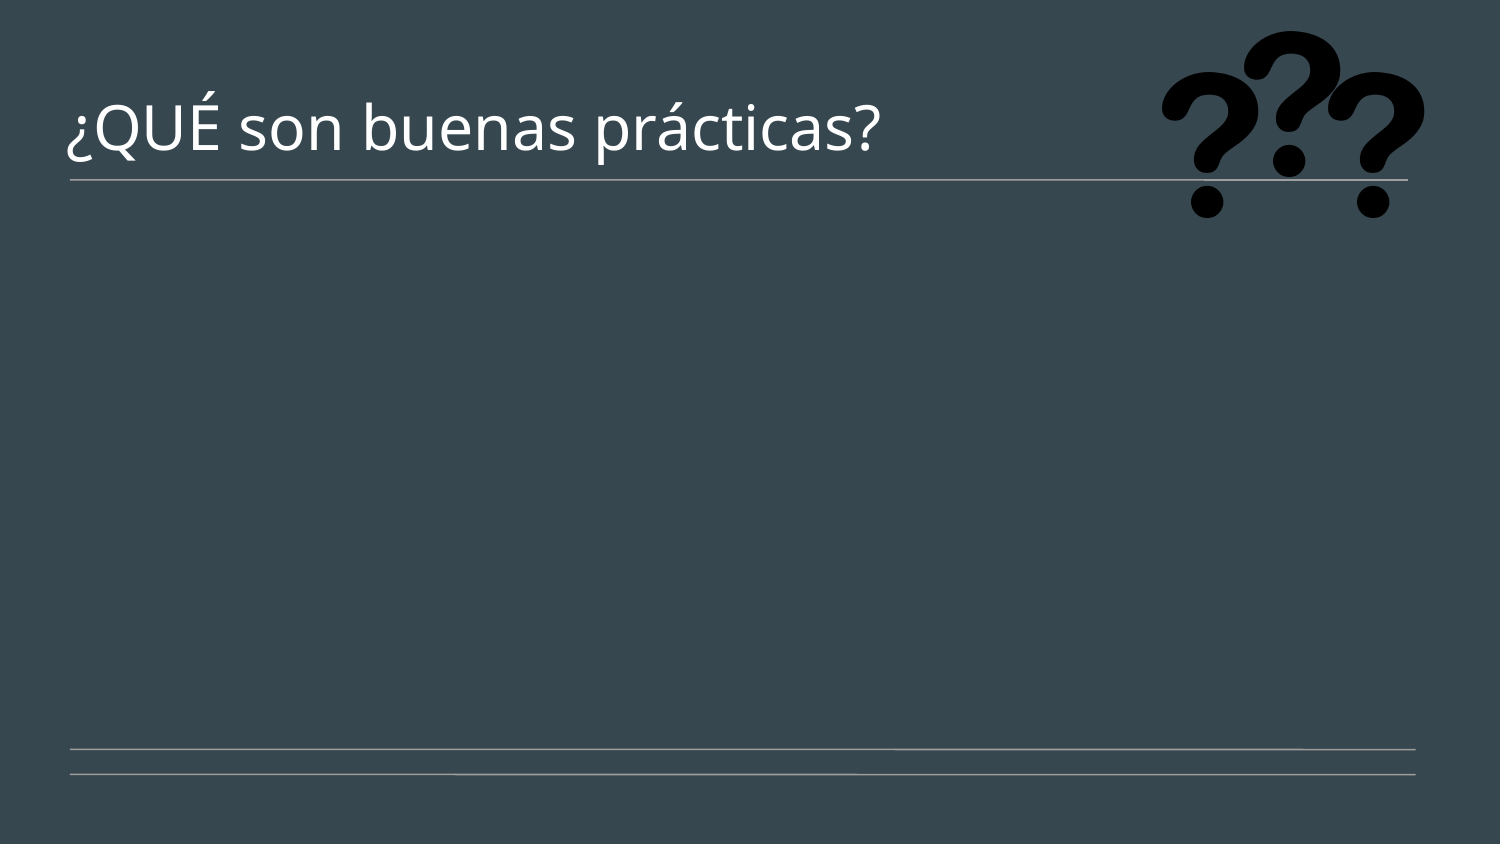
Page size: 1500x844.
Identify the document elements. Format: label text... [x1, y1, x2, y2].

picture [1137, 31, 1449, 219]
title ¿QUÉ son buenas prácticas? [51, 72, 1137, 167]
